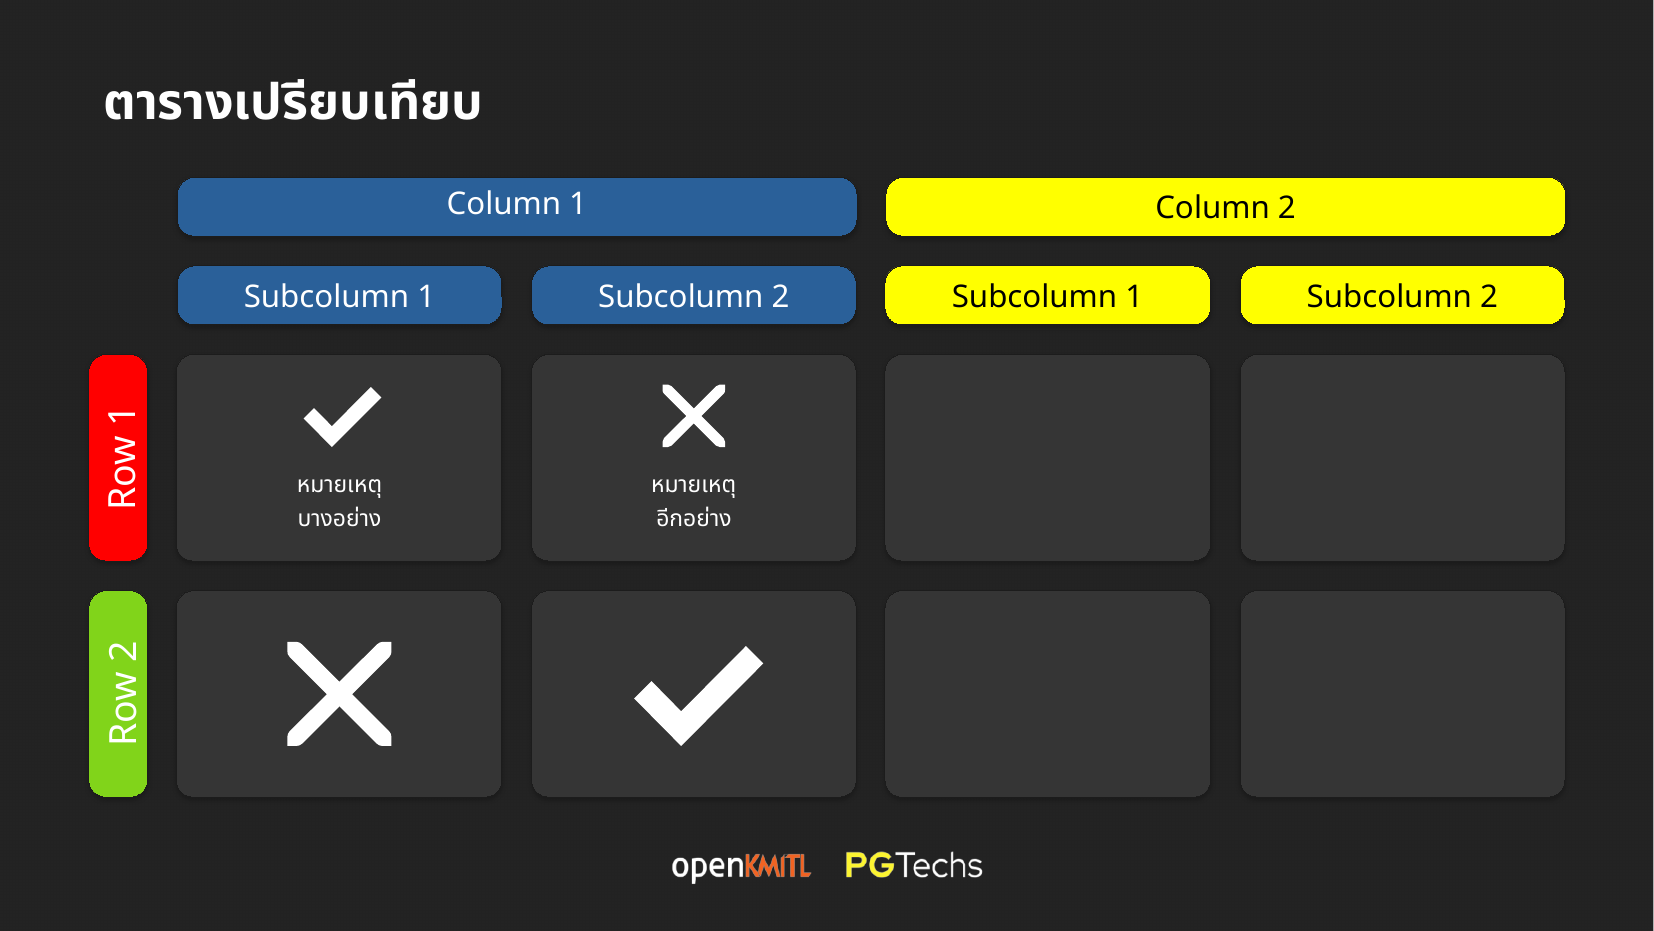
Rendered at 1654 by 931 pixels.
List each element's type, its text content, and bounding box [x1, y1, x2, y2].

text_box หมายเหตุ อีกอย่าง [531, 460, 857, 562]
text_box ตารางเปรียบเทียบ [88, 59, 1595, 262]
text_box Subcolumn 1 [177, 265, 503, 325]
text_box [176, 590, 502, 797]
text_box Subcolumn 1 [884, 265, 1211, 325]
text_box หมายเหตุ บางอย่าง [177, 460, 502, 562]
text_box Subcolumn 2 [531, 265, 857, 325]
picture [0, 0, 1654, 931]
text_box [531, 590, 857, 797]
text_box [1240, 590, 1566, 797]
text_box Row 2 [88, 590, 149, 797]
text_box Row 1 [87, 354, 148, 562]
text_box Column 1 [177, 177, 858, 237]
text_box Column 2 [885, 177, 1566, 237]
text_box [1240, 354, 1566, 562]
text_box [884, 354, 1211, 562]
text_box [176, 354, 502, 549]
text_box Subcolumn 2 [1240, 265, 1566, 325]
text_box [531, 354, 857, 460]
text_box [884, 590, 1211, 797]
